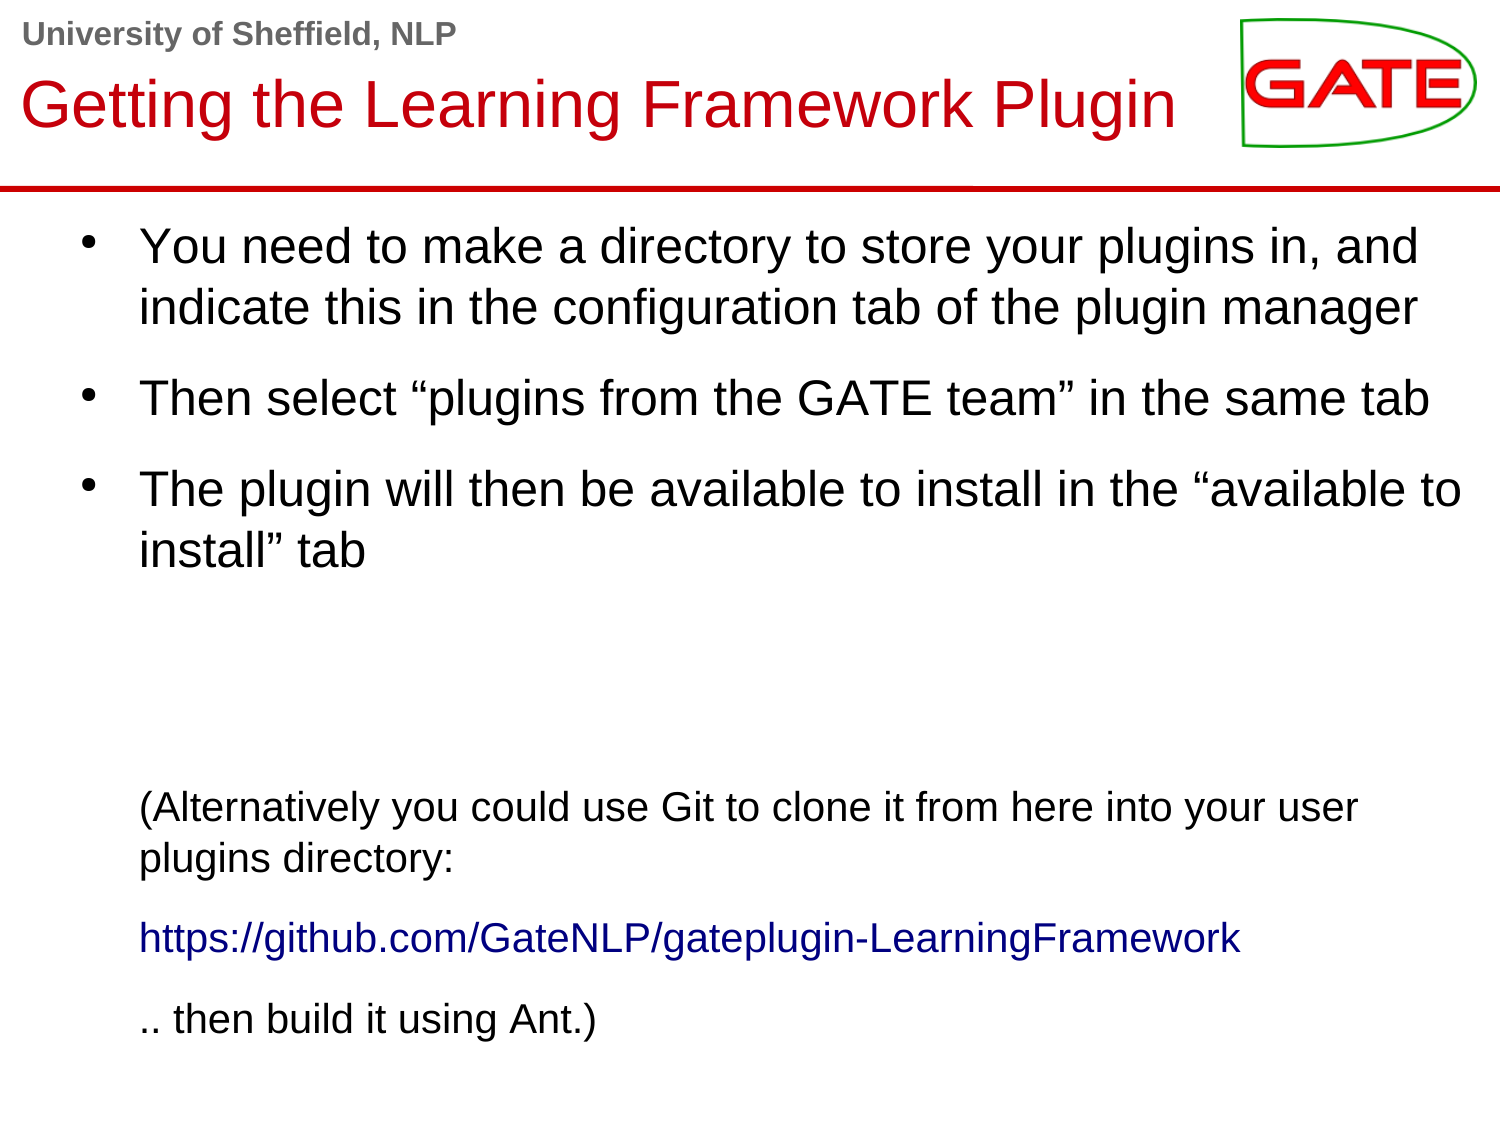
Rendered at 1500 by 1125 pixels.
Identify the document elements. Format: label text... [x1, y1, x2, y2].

picture [1240, 18, 1477, 148]
title Getting the Learning Framework Plugin [20, 45, 1240, 166]
list You need to make a directory to store your plugins in, and indicate this in the configuration tab of the plugin manager Then select “plugins from the GATE team” in the same tab The plugin will then be available to install in the “available to install” tab (Alternatively you could use Git to clone it from here into your user plugins directory: https://github.com/GateNLP/gateplugin-LearningFramework .. then build it using Ant.) [23, 212, 1477, 1063]
